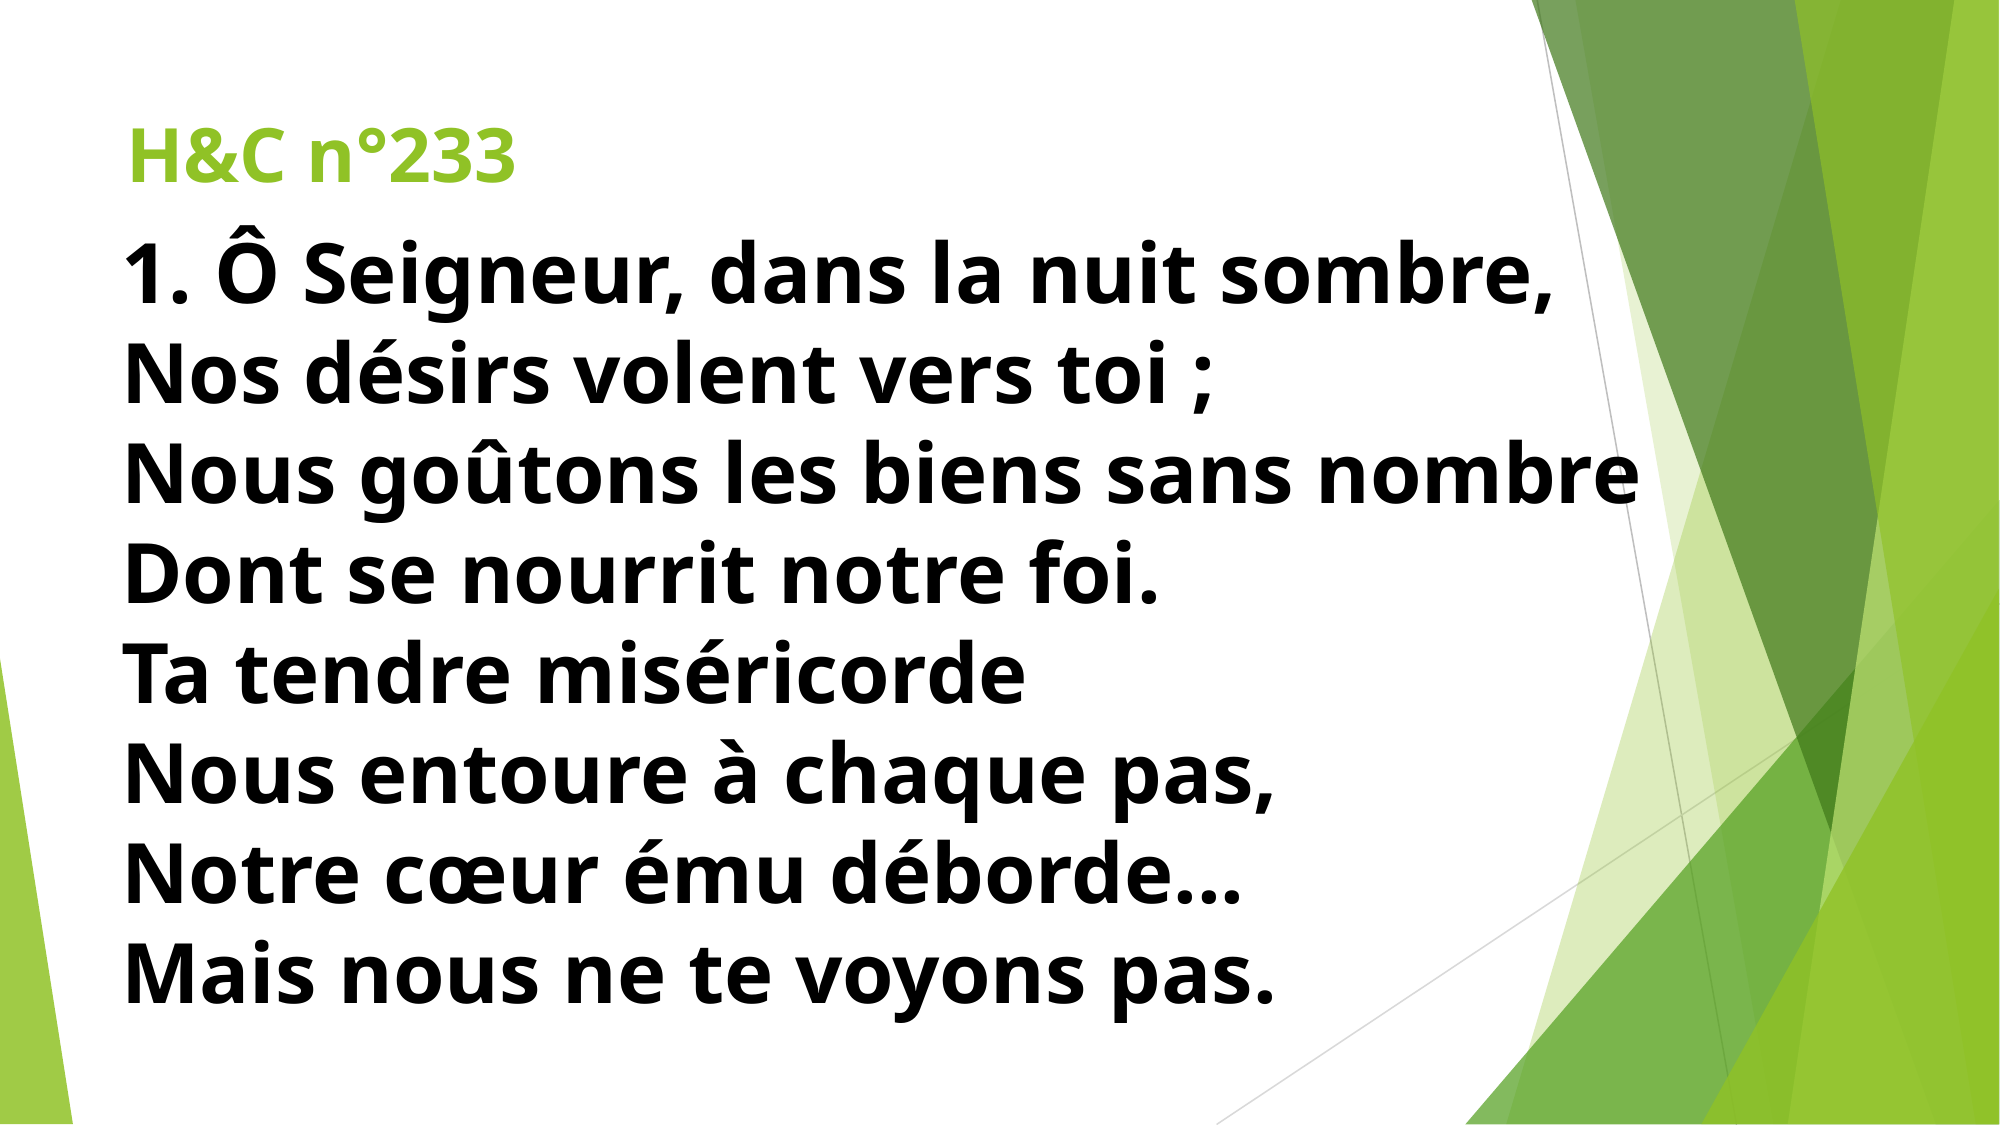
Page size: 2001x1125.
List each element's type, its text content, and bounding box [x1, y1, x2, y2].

text_box 1. Ô Seigneur, dans la nuit sombre, Nos désirs volent vers toi ; Nous goûtons les biens sans nombre Dont se nourrit notre foi. Ta tendre miséricorde Nous entoure à chaque pas, Notre cœur ému déborde... Mais nous ne te voyons pas. [106, 212, 1961, 1074]
text_box H&C n°233 [111, 99, 1522, 212]
